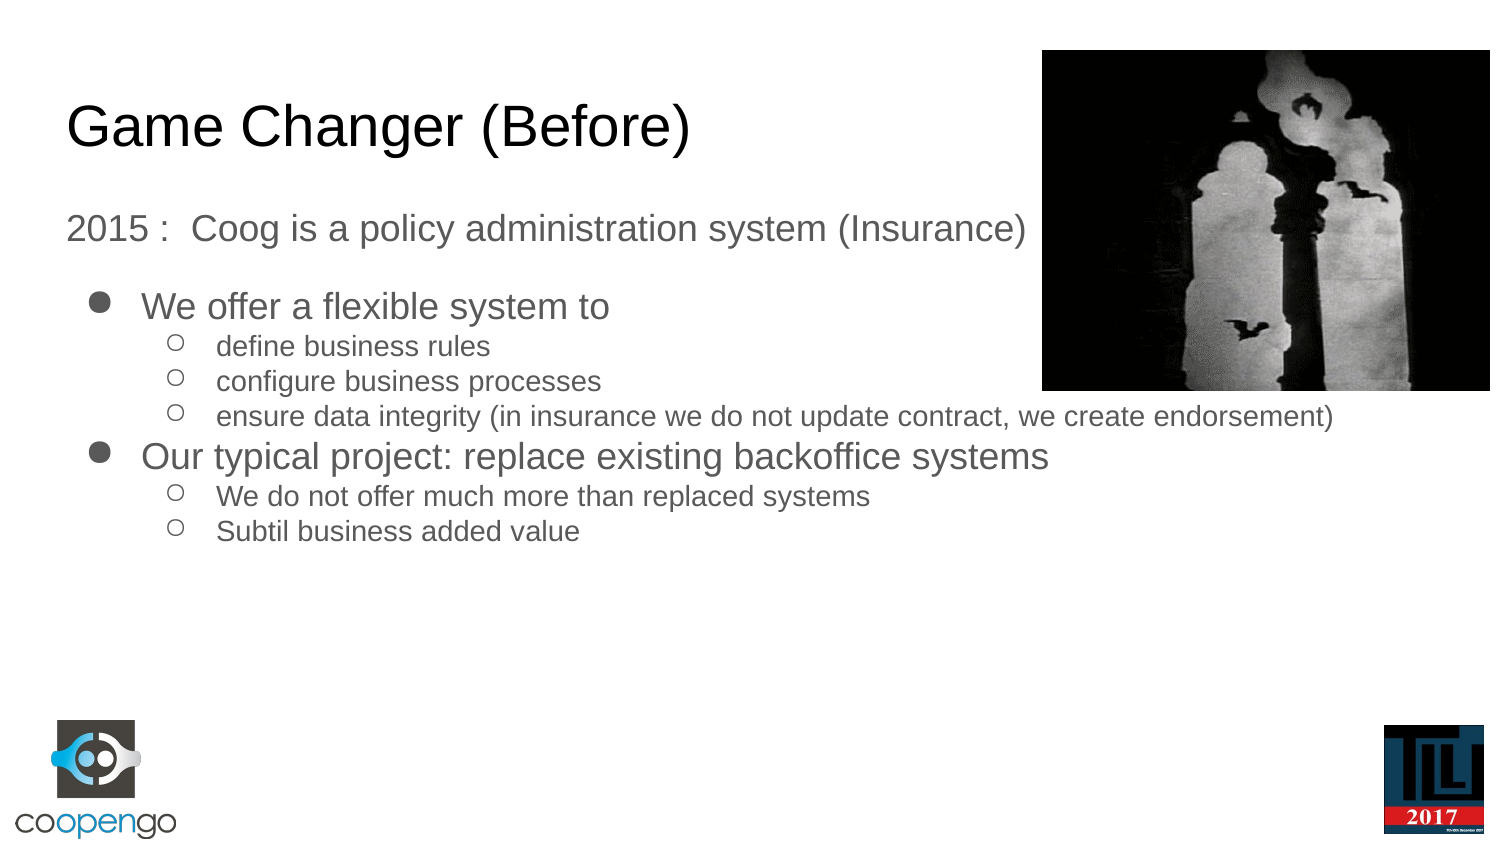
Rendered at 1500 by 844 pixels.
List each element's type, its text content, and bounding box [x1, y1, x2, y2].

list 2015 : Coog is a policy administration system (Insurance) We offer a flexible system to define business rules configure business processes ensure data integrity (in insurance we do not update contract, we create endorsement) Our typical project: replace existing backoffice systems We do not offer much more than replaced systems Subtil business added value [51, 189, 1449, 750]
picture [1042, 50, 1490, 391]
title Game Changer (Before) [51, 72, 1042, 167]
picture [15, 720, 176, 839]
picture [1384, 725, 1484, 834]
picture [81, 817, 94, 830]
